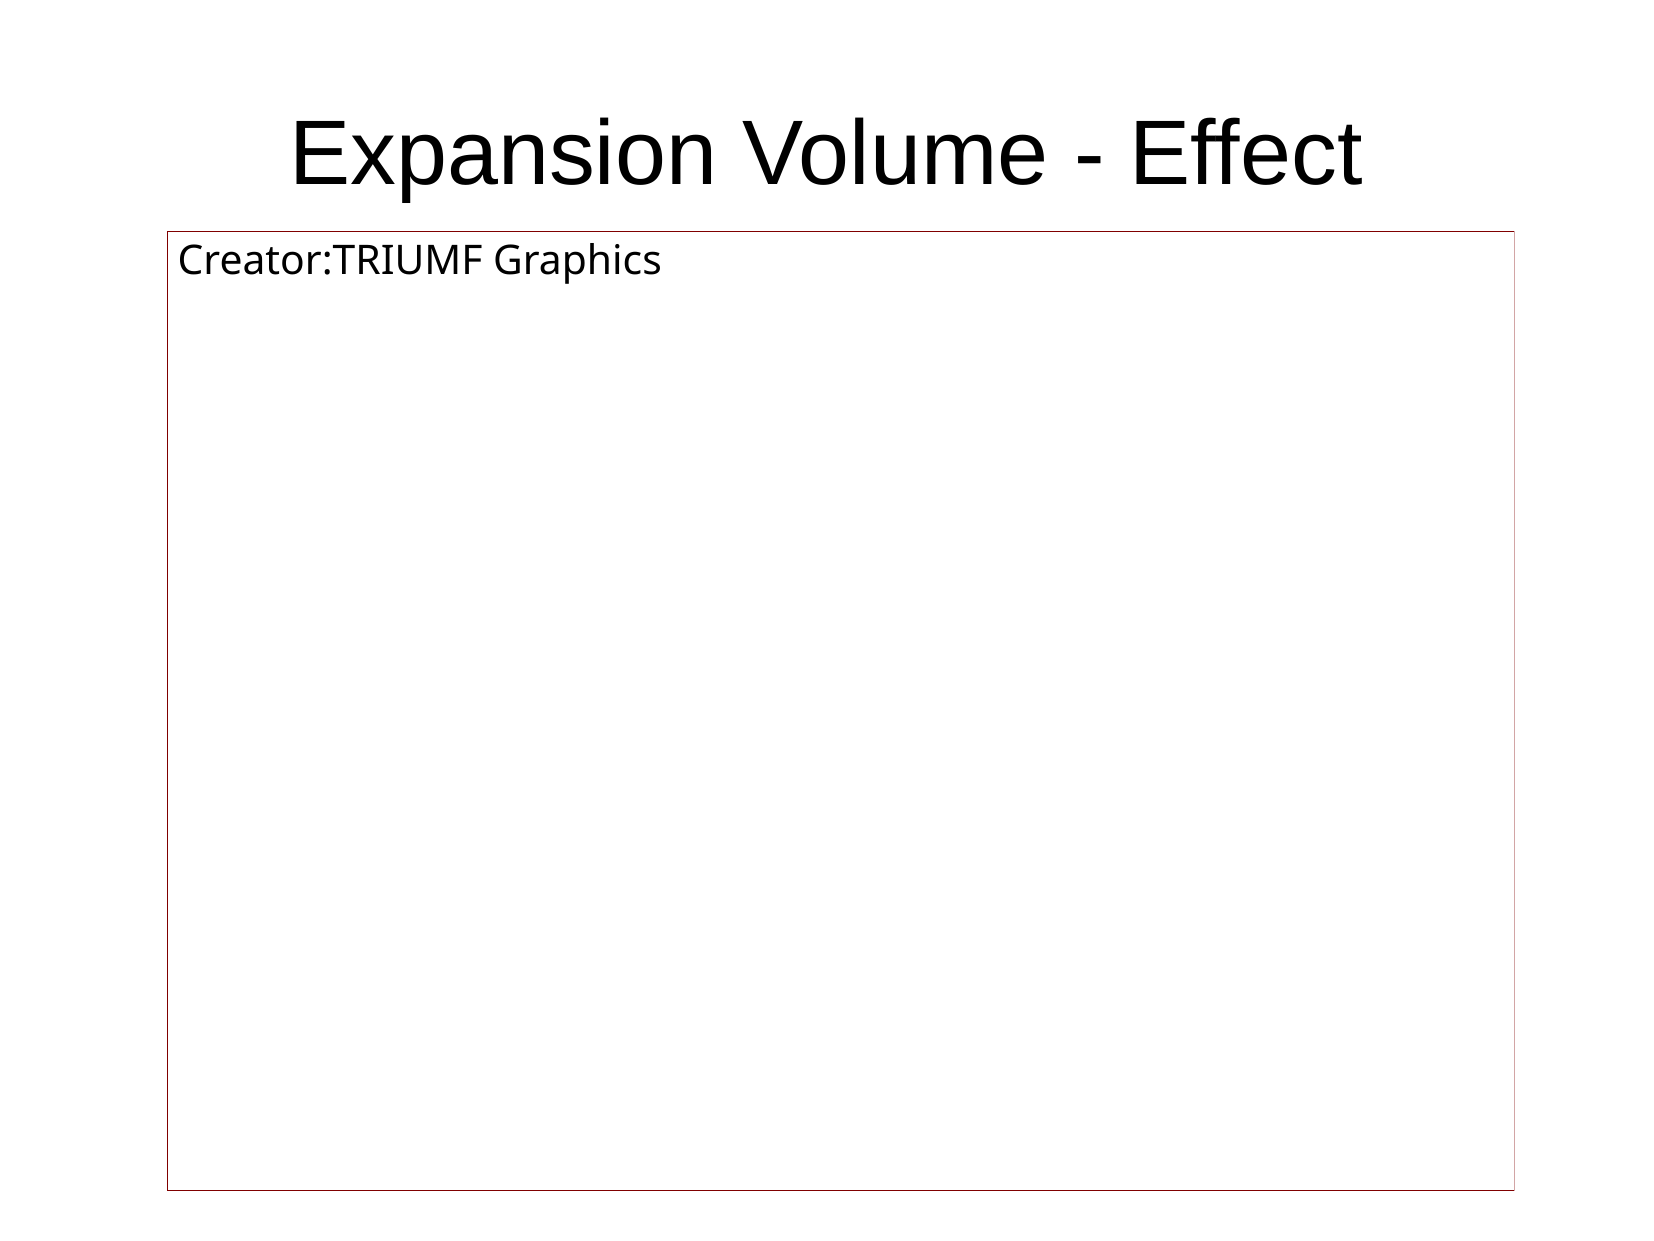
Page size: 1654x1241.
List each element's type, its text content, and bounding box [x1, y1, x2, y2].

picture [164, 228, 1515, 1191]
title Expansion Volume - Effect [82, 56, 1571, 250]
